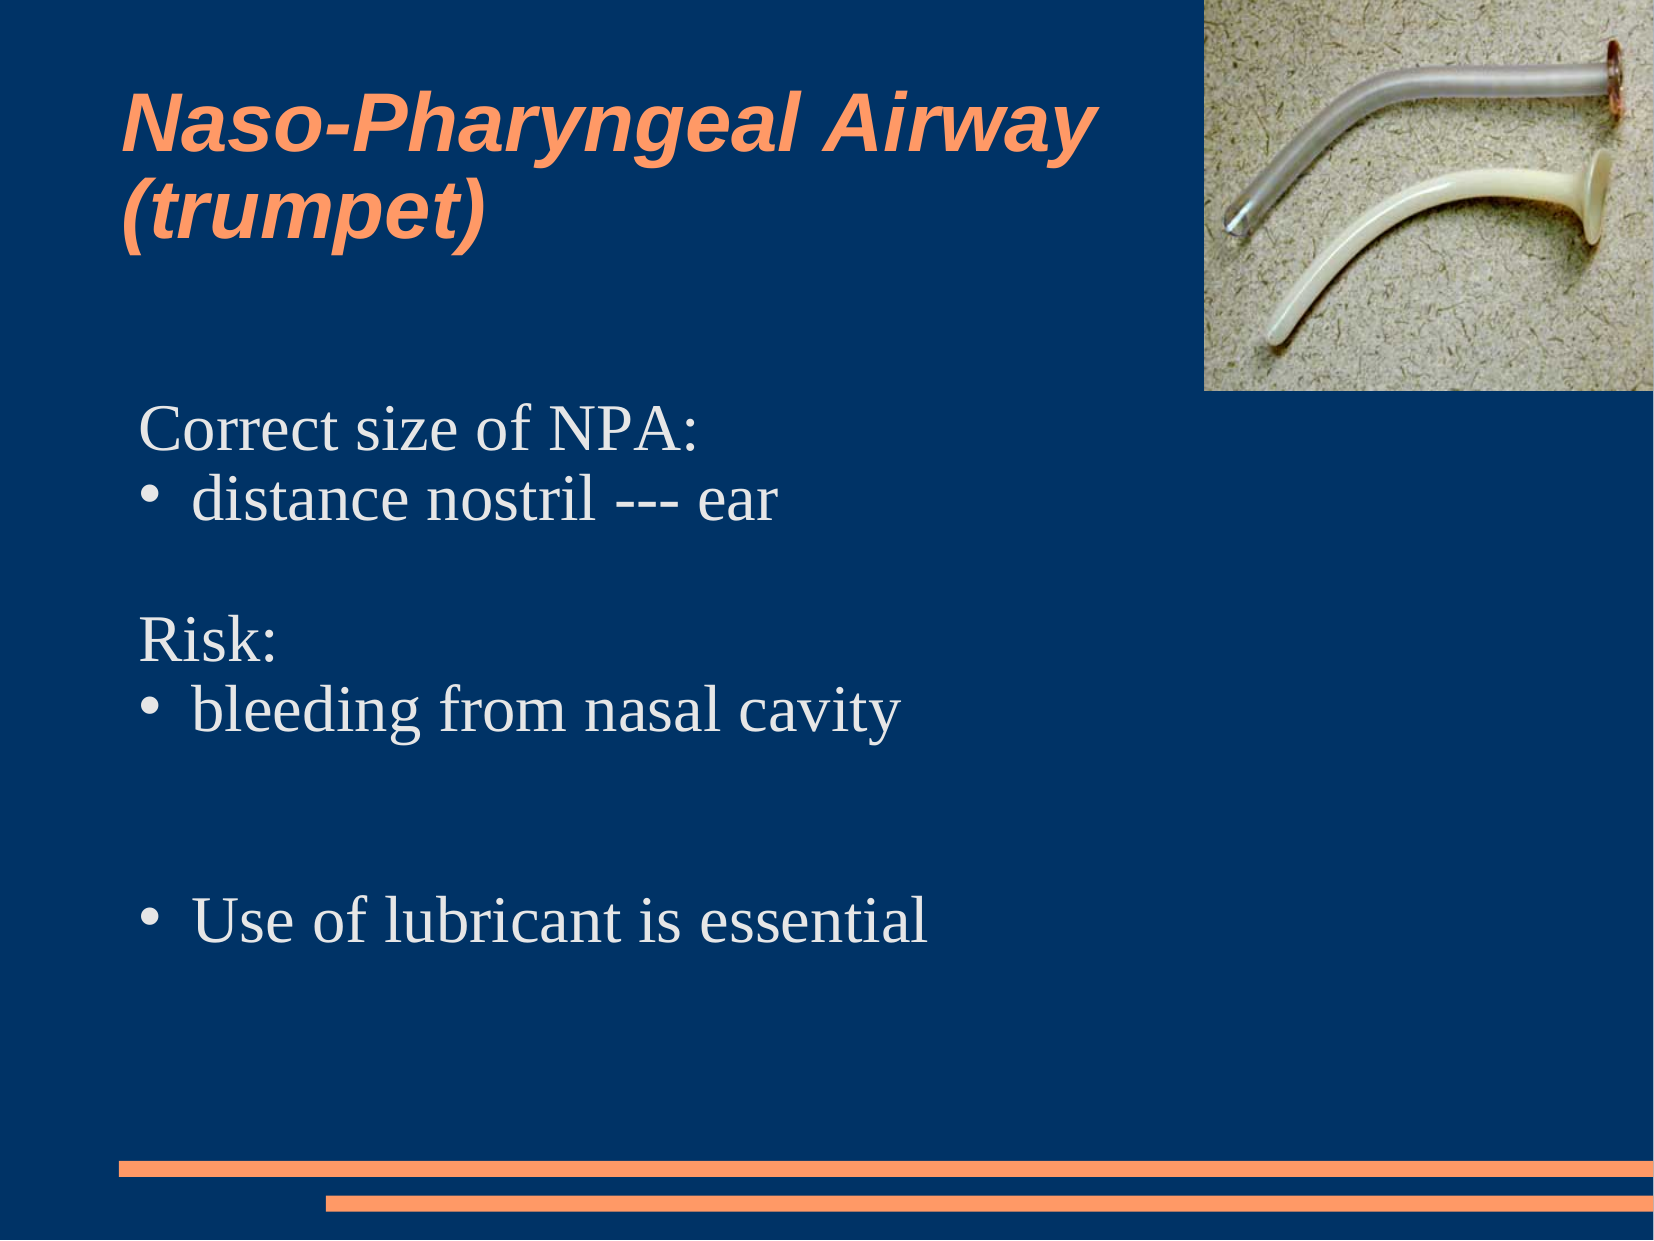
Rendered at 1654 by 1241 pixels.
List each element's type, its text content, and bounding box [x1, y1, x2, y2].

title Naso-Pharyngeal Airway (trumpet) [121, 0, 1204, 320]
picture [1204, 0, 1654, 391]
list Correct size of NPA: distance nostril --- ear Risk: bleeding from nasal cavity Use of lubricant is essential [121, 320, 1561, 1115]
